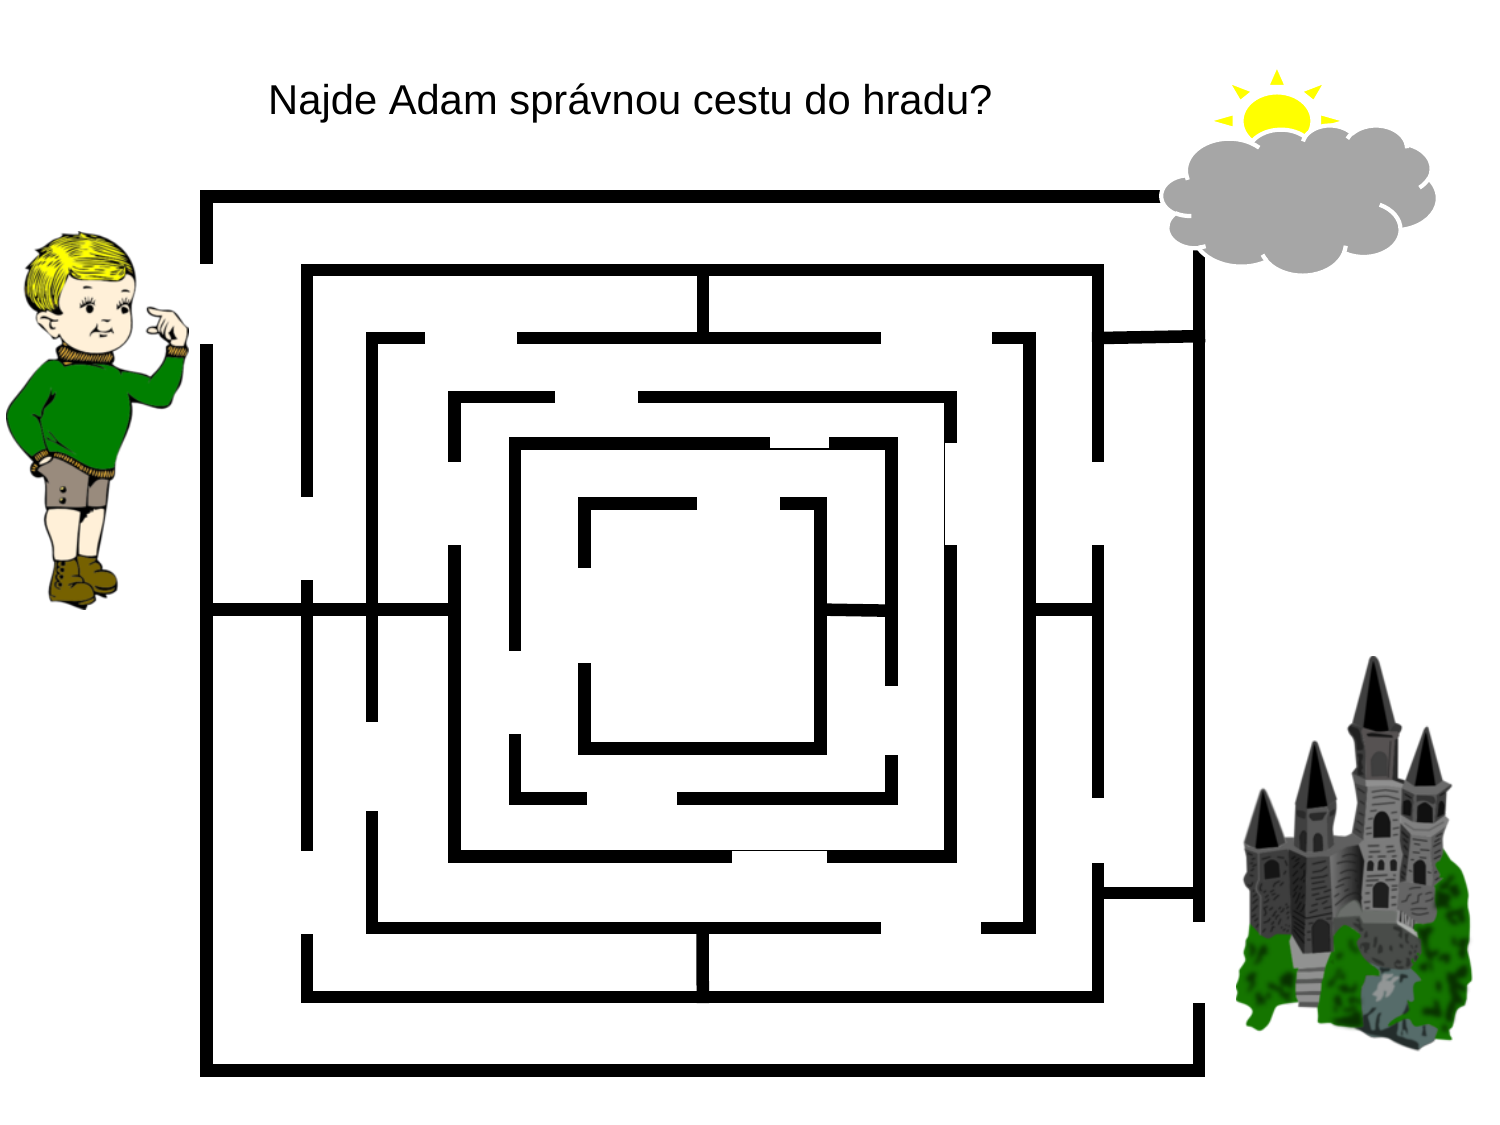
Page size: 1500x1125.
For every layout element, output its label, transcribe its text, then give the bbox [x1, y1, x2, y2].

text_box [1205, 112, 1235, 130]
text_box [206, 92, 1438, 1071]
text_box [1299, 80, 1328, 103]
text_box Najde Adam správnou cestu do hradu? [253, 65, 1008, 131]
picture [1236, 656, 1474, 1052]
text_box [1226, 80, 1255, 103]
text_box [1266, 63, 1288, 87]
picture [6, 231, 189, 610]
